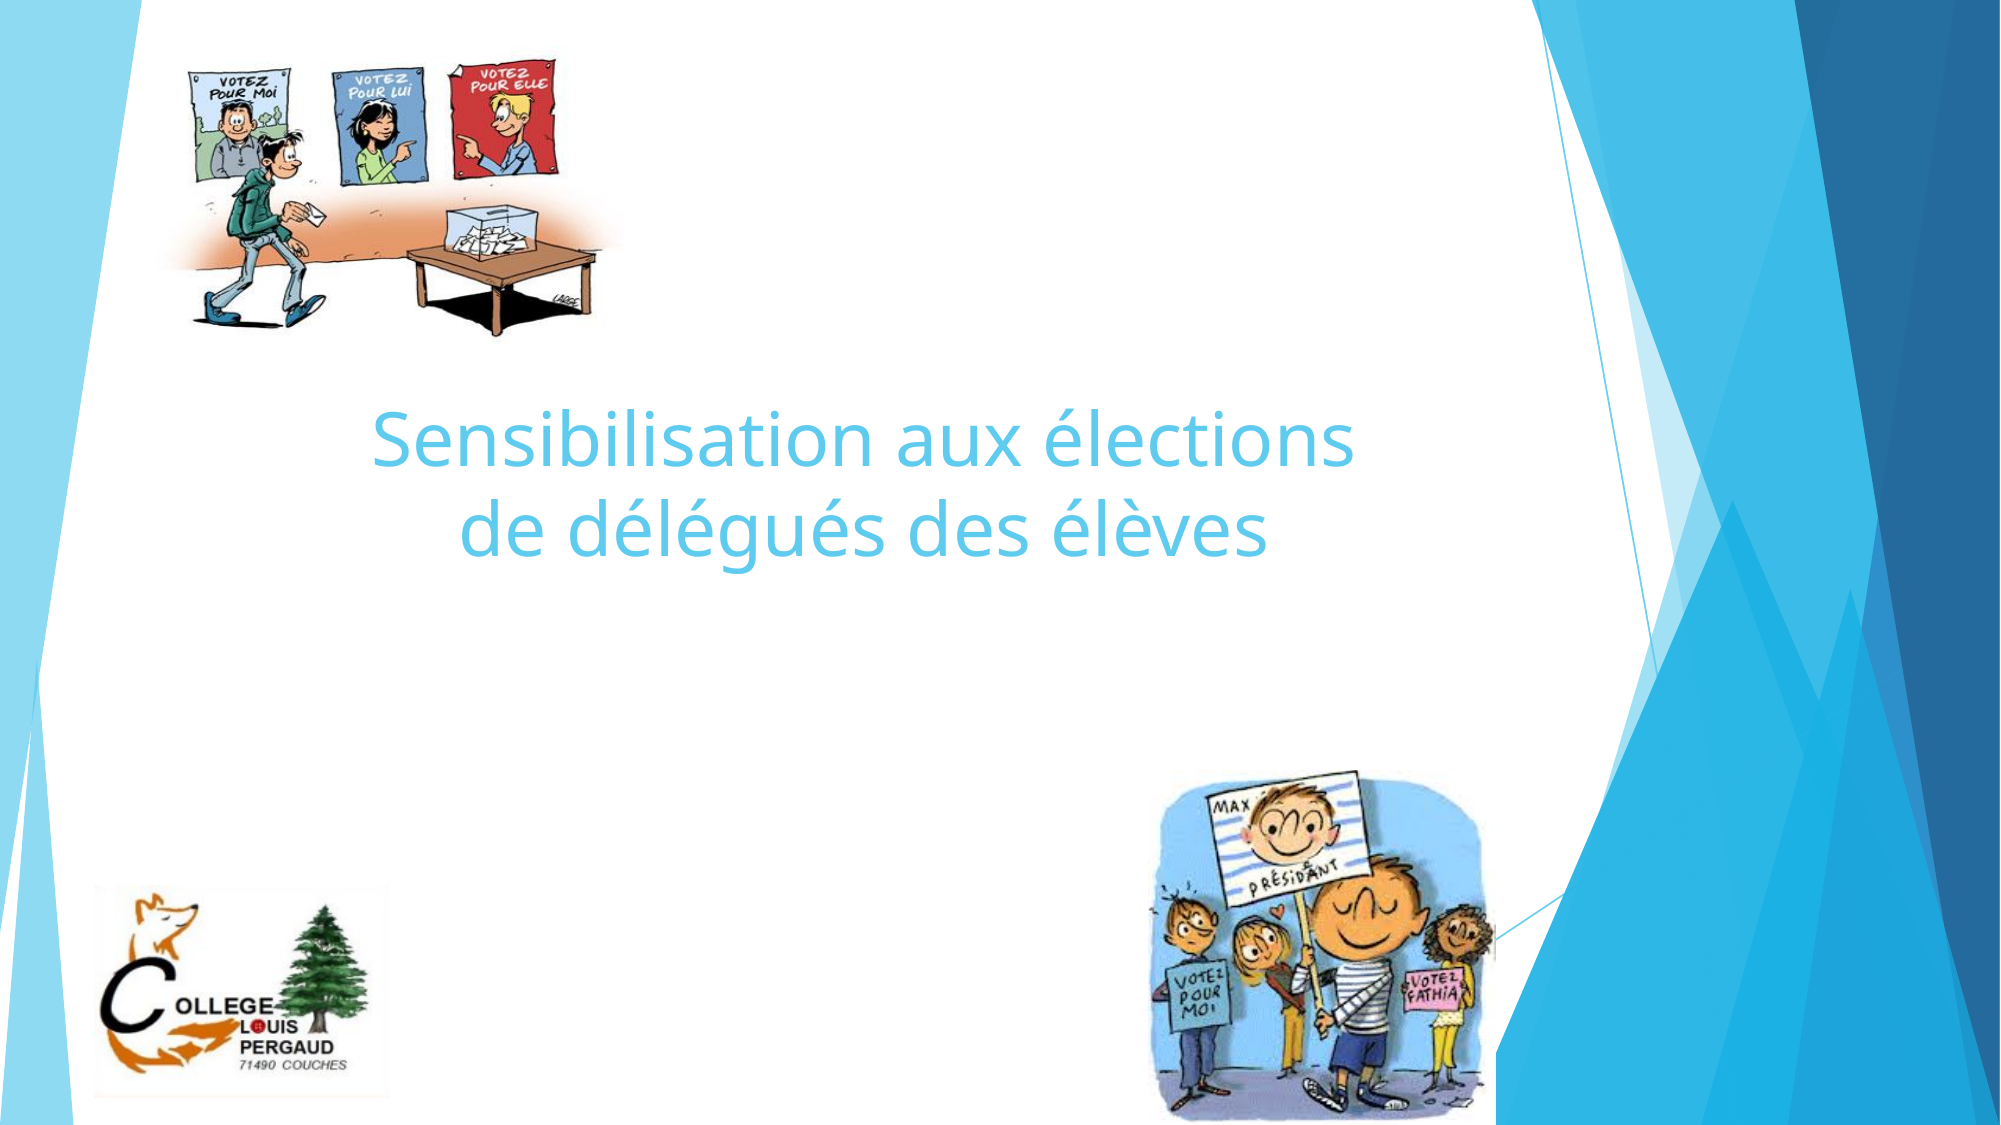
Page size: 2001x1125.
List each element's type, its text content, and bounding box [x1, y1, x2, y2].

picture [1148, 770, 1496, 1125]
picture [94, 885, 390, 1098]
title Sensibilisation aux élections de délégués des élèves [128, 384, 1600, 719]
picture [150, 30, 625, 359]
